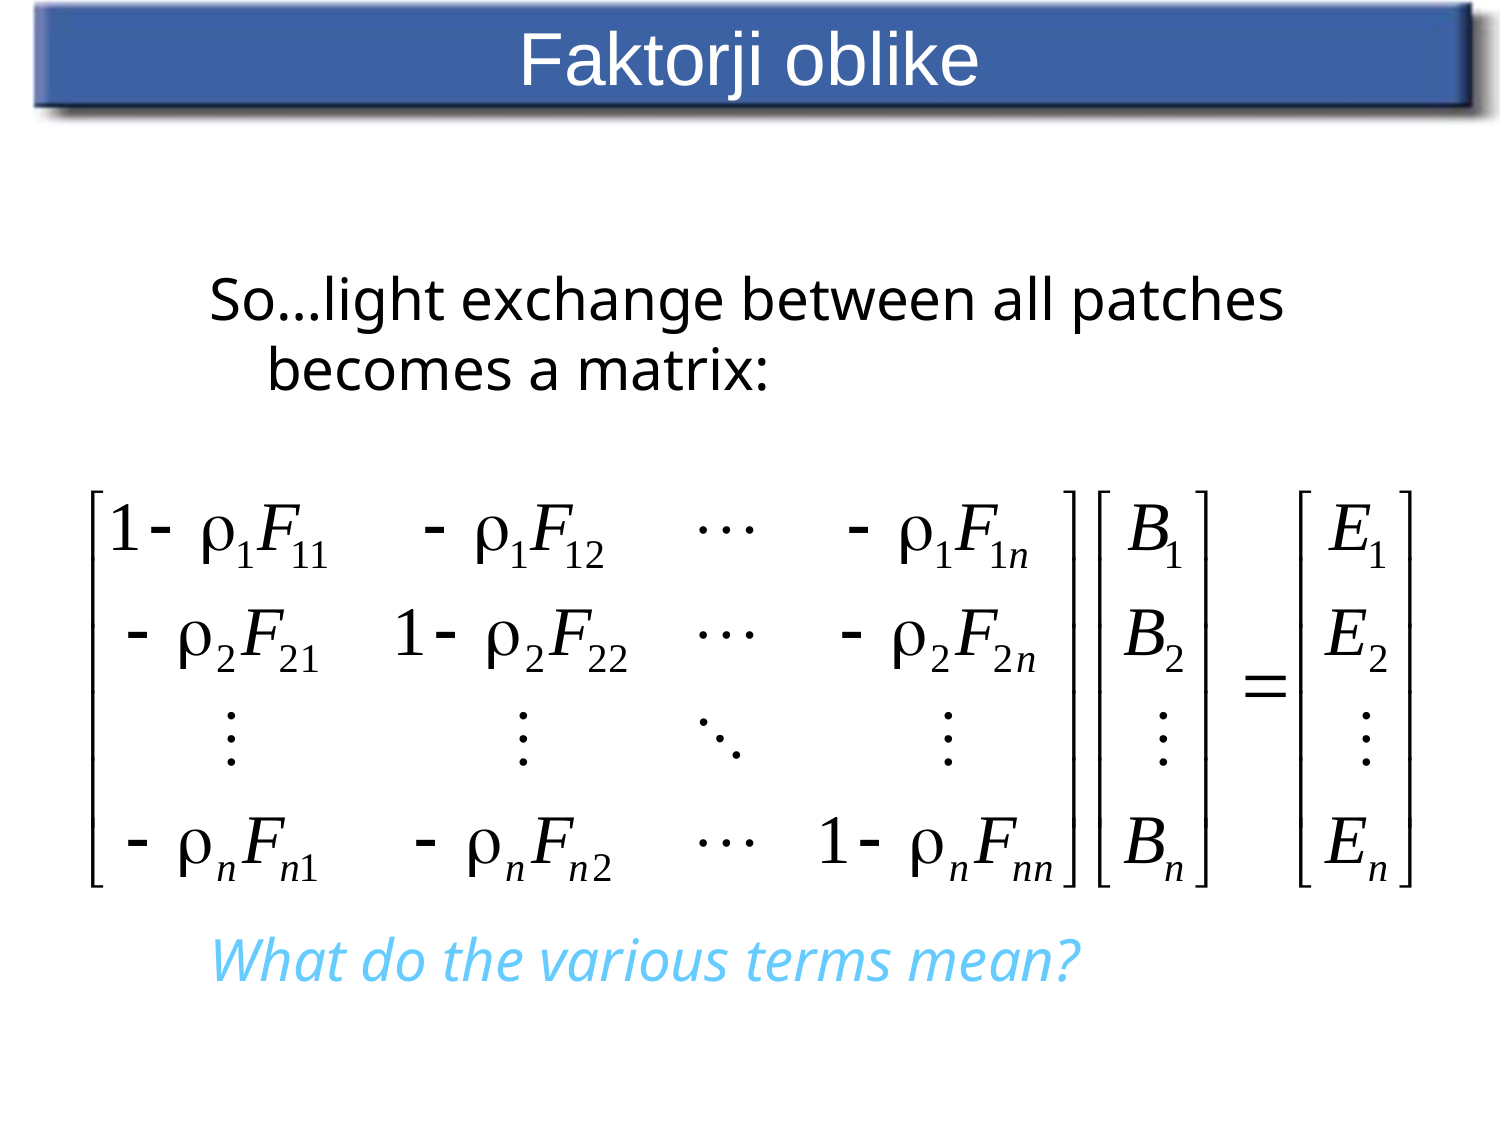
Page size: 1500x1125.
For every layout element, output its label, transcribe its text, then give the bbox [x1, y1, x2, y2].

list So…light exchange between all patches becomes a matrix: What do the various terms mean? [195, 905, 1364, 1002]
title Faktorji oblike [112, 0, 1388, 110]
list So…light exchange between all patches becomes a matrix: What do the various terms mean? [195, 254, 1364, 474]
chart [75, 474, 1438, 905]
picture [32, 0, 1500, 127]
